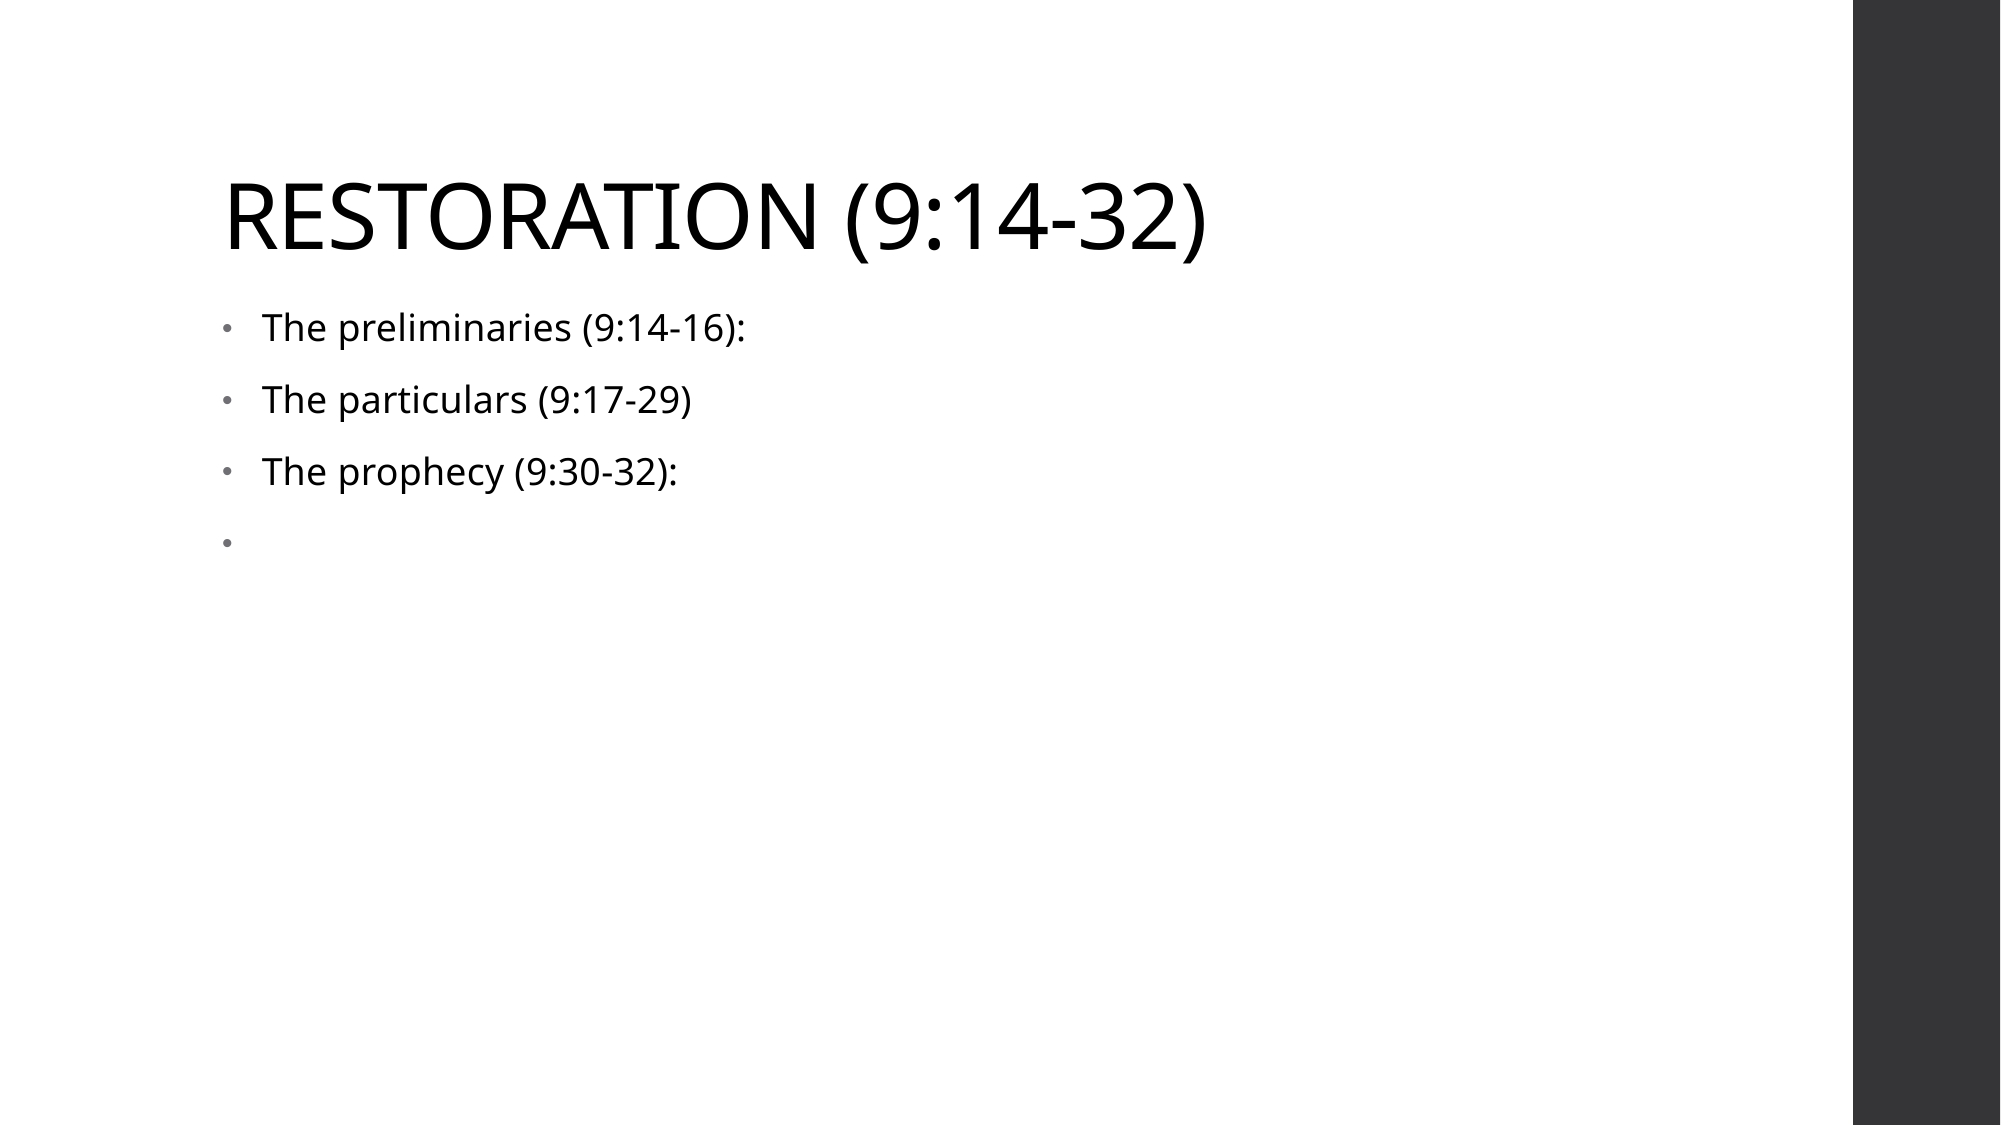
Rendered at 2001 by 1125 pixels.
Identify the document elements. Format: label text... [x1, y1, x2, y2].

title RESTORATION (9:14-32) [206, 60, 1797, 278]
list The preliminaries (9:14-16): The particulars (9:17-29) The prophecy (9:30-32): [206, 299, 1617, 1014]
